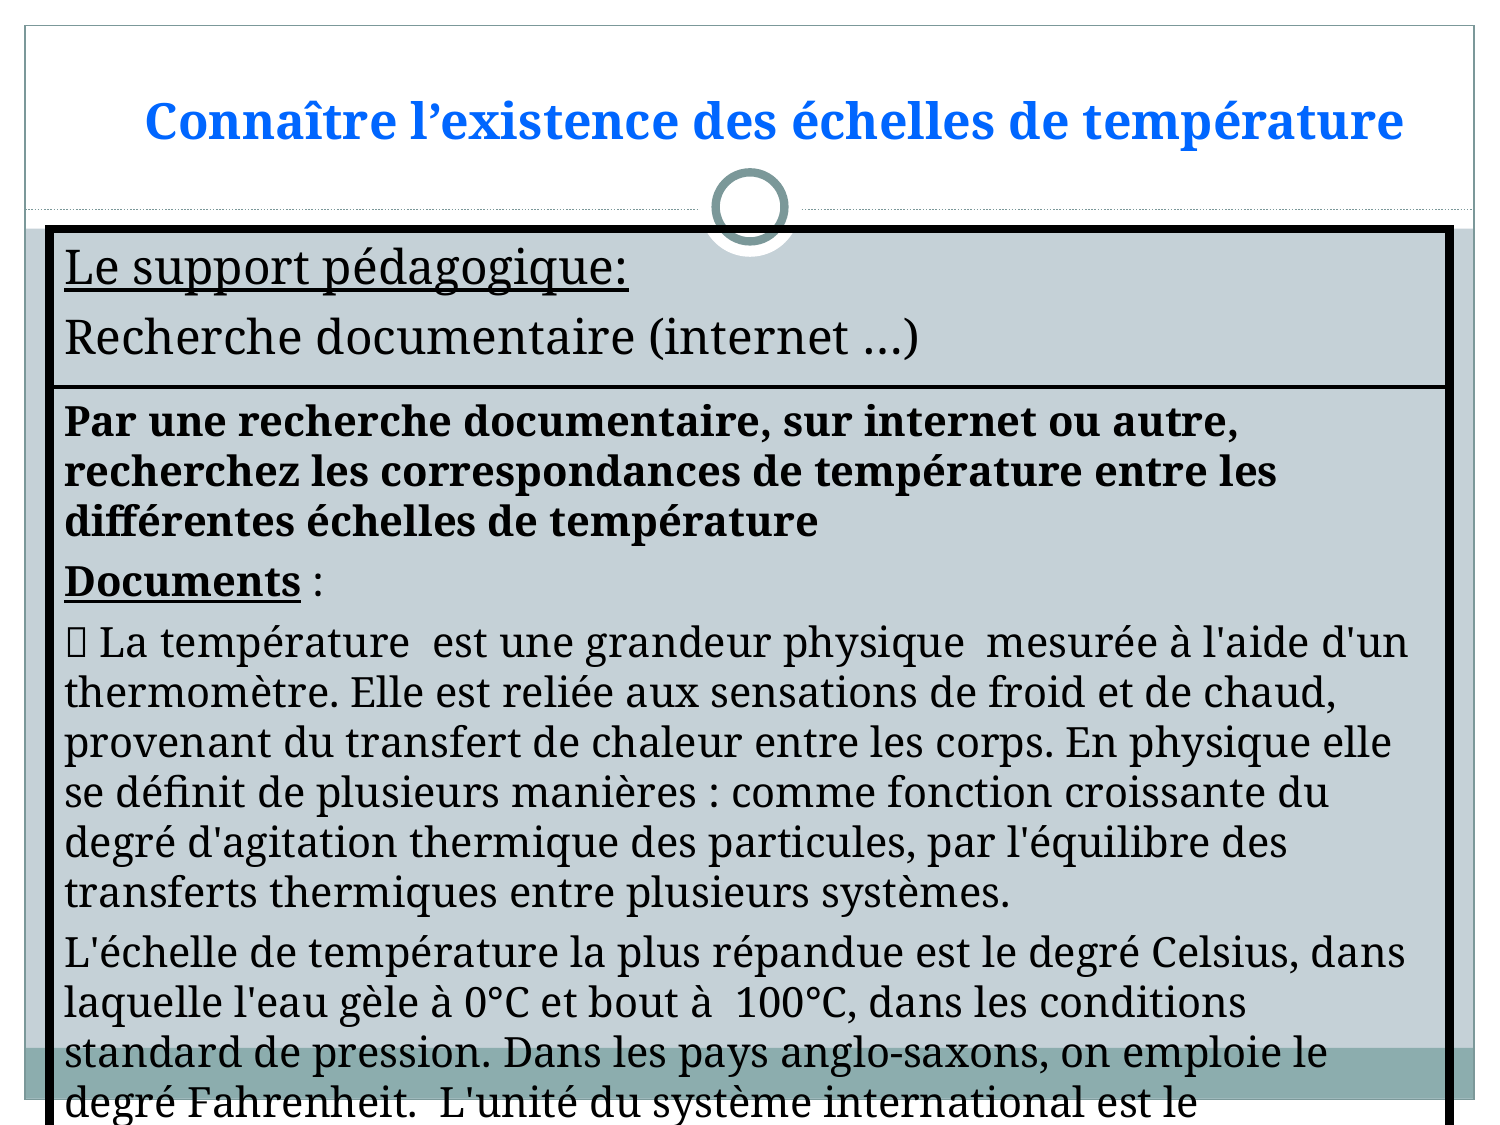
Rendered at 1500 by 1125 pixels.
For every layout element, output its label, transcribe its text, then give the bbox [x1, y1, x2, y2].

table_header Le support pédagogique: Recherche documentaire (internet …) [54, 233, 1445, 385]
title Connaître l’existence des échelles de température [49, 37, 1500, 162]
table_cell Par une recherche documentaire, sur internet ou autre, recherchez les correspondances de température entre les différentes échelles de température Documents :  La température est une grandeur physique mesurée à l'aide d'un thermomètre. Elle est reliée aux sensations de froid et de chaud, provenant du transfert de chaleur entre les corps. En physique elle se définit de plusieurs manières : comme fonction croissante du degré d'agitation thermique des particules, par l'équilibre des transferts thermiques entre plusieurs systèmes. L'échelle de température la plus répandue est le degré Celsius, dans laquelle l'eau gèle à 0°C et bout à 100°C, dans les conditions standard de pression. Dans les pays anglo-saxons, on emploie le degré Fahrenheit. L'unité du système international est le kelvin.Source : http://fr.wikipedia.org/ [54, 389, 1445, 1125]
